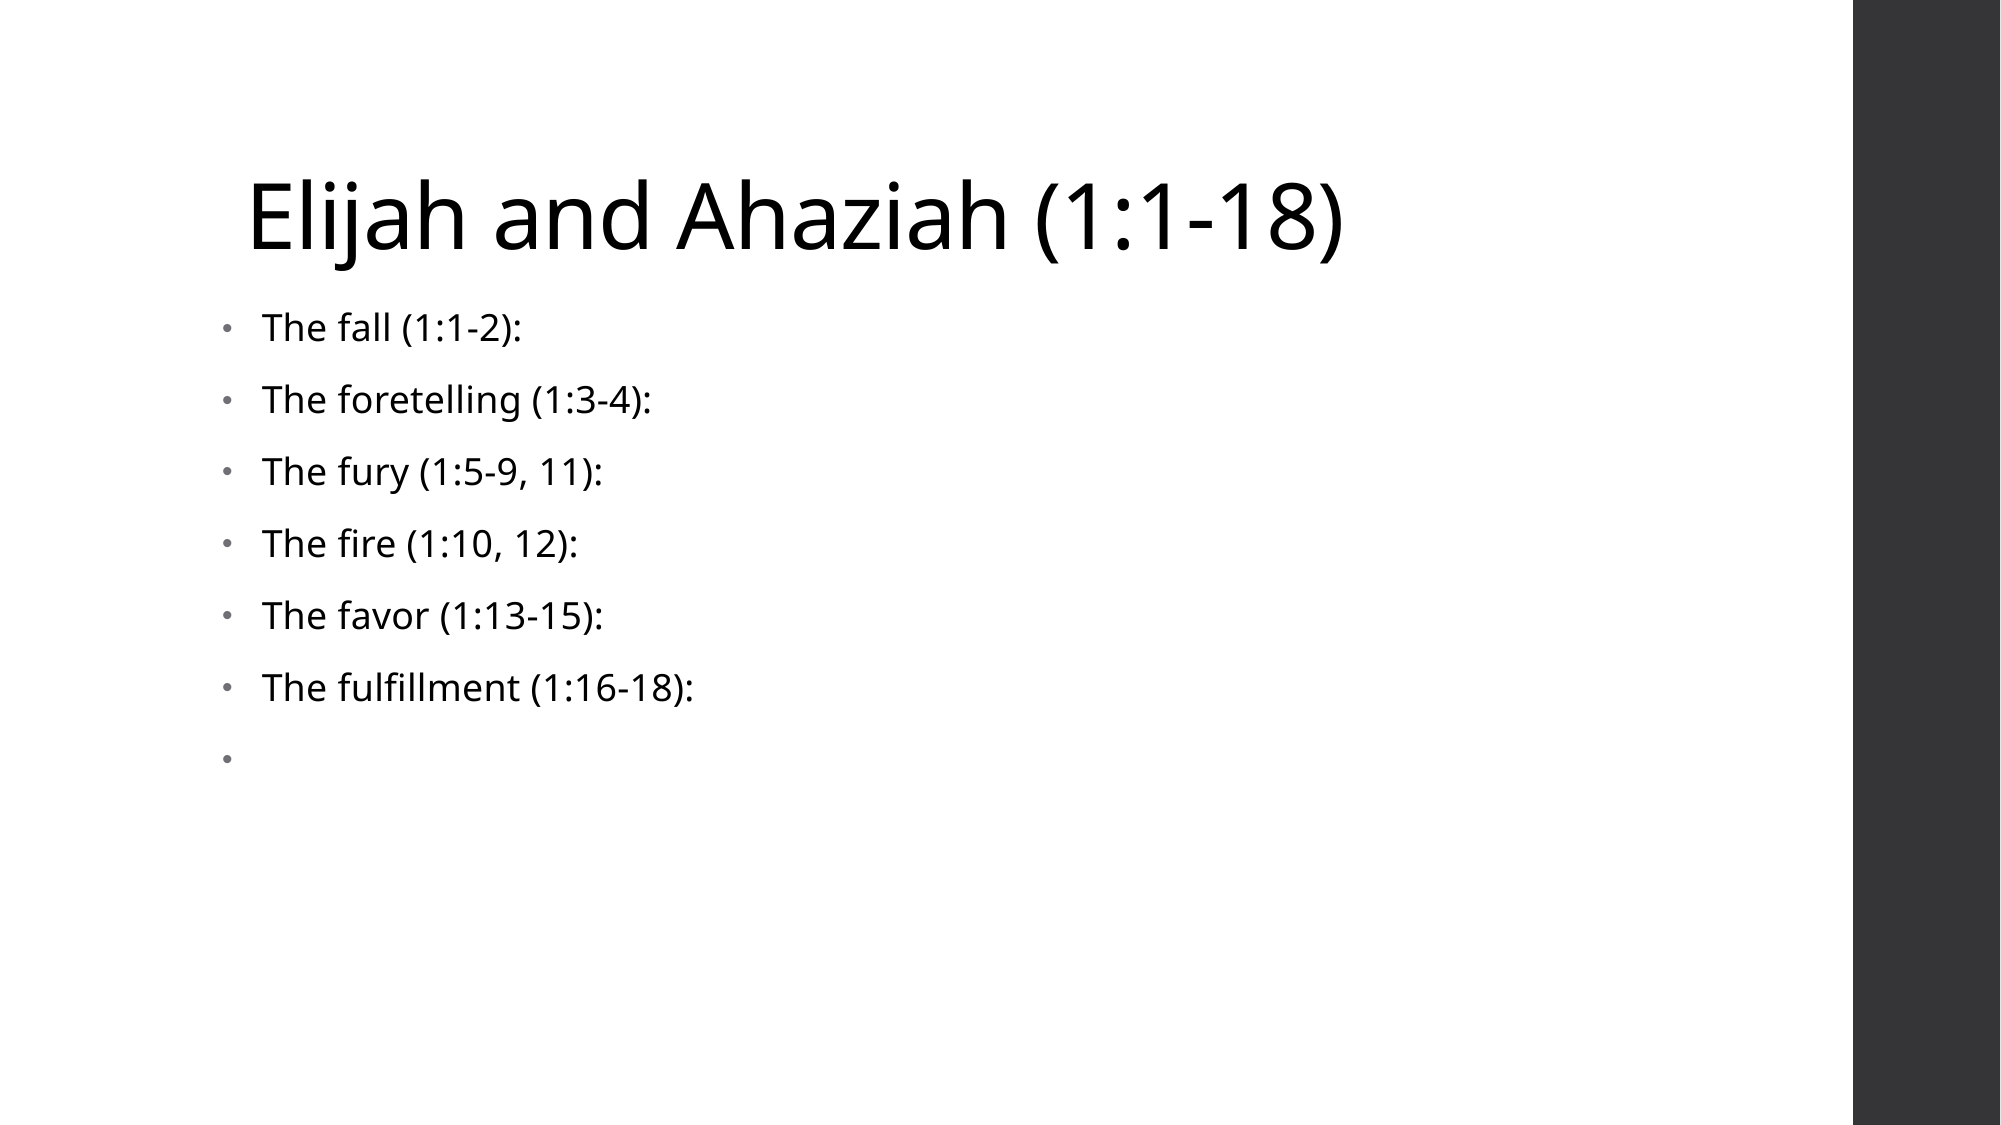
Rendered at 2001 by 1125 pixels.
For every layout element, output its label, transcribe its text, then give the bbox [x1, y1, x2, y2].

list The fall (1:1-2): The foretelling (1:3-4): The fury (1:5-9, 11): The fire (1:10, 12): The favor (1:13-15): The fulfillment (1:16-18): [206, 299, 1617, 1014]
title Elijah and Ahaziah (1:1-18) [206, 60, 1797, 278]
